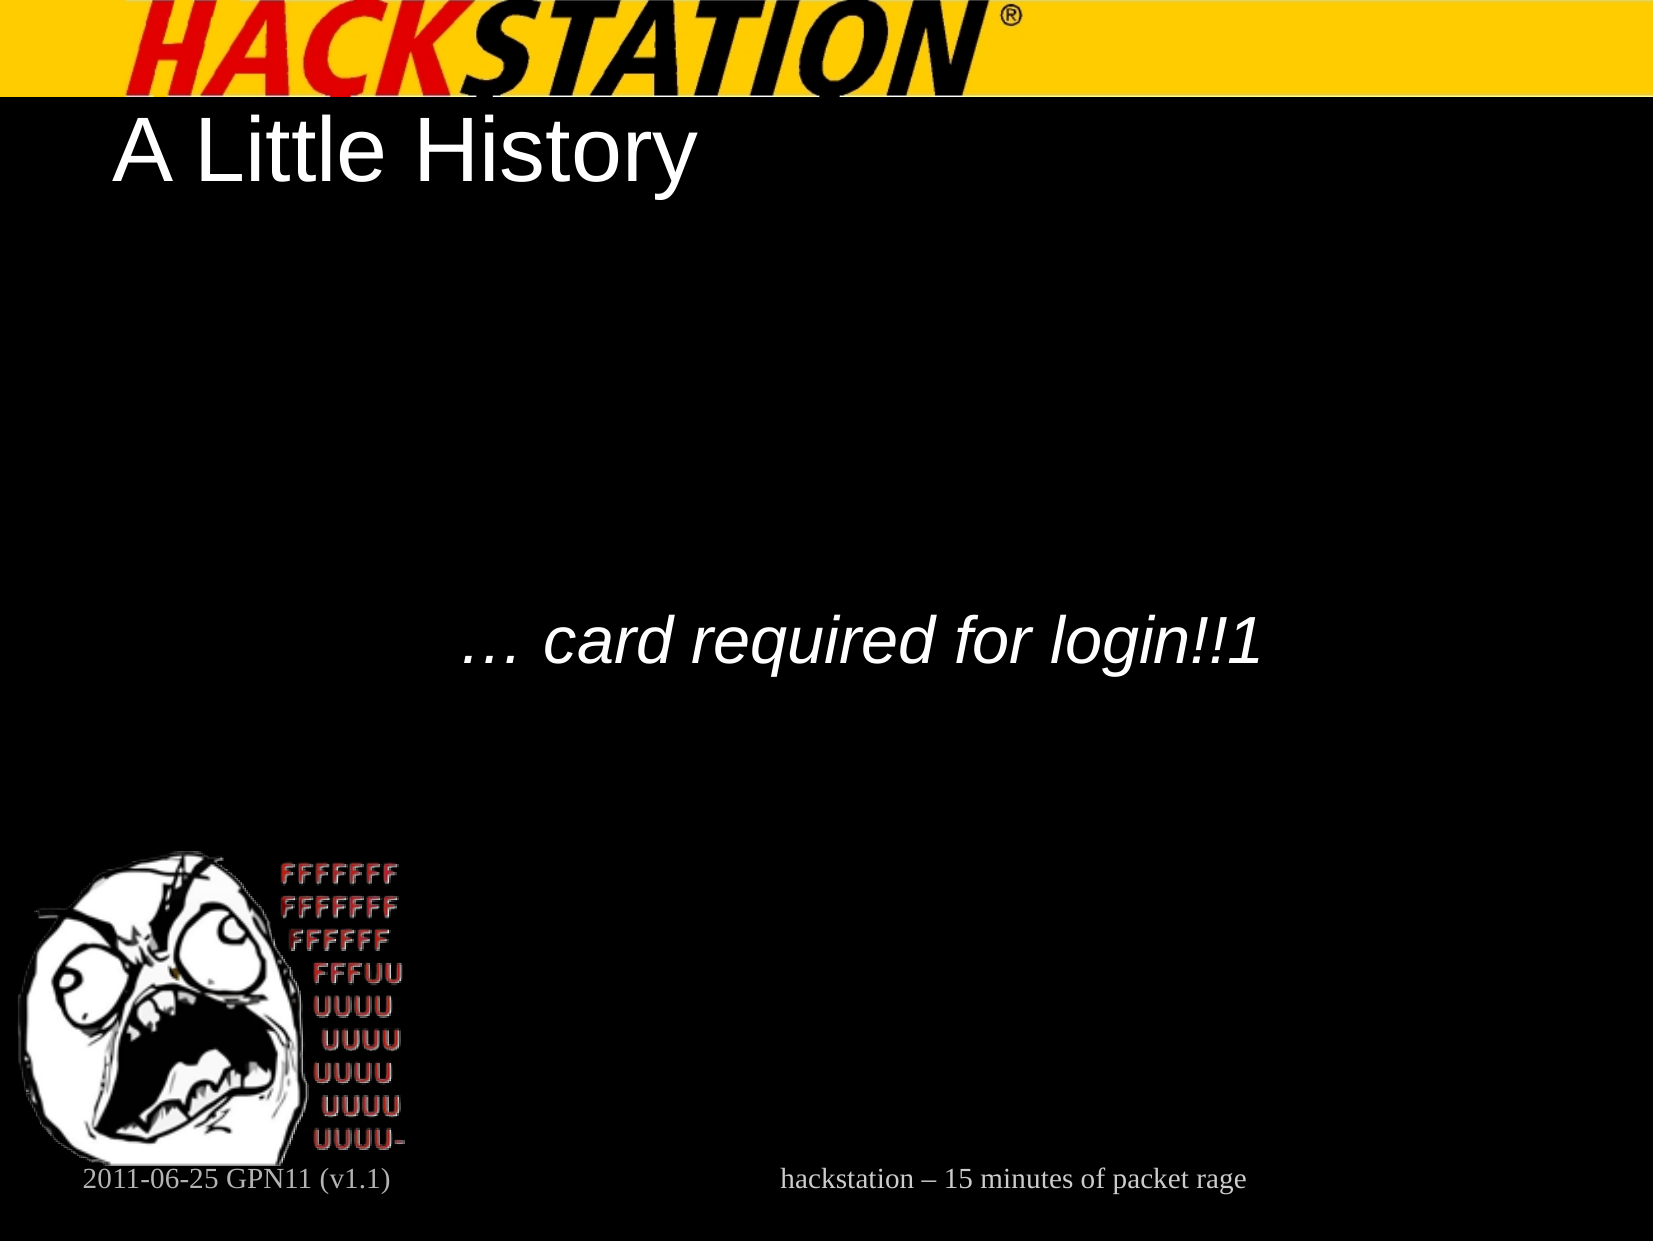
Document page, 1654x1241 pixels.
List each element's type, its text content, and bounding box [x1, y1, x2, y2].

picture [0, 0, 1653, 97]
title A Little History [112, 75, 1571, 226]
picture [0, 808, 441, 1205]
list … card required for login!!1 [82, 290, 1571, 1109]
